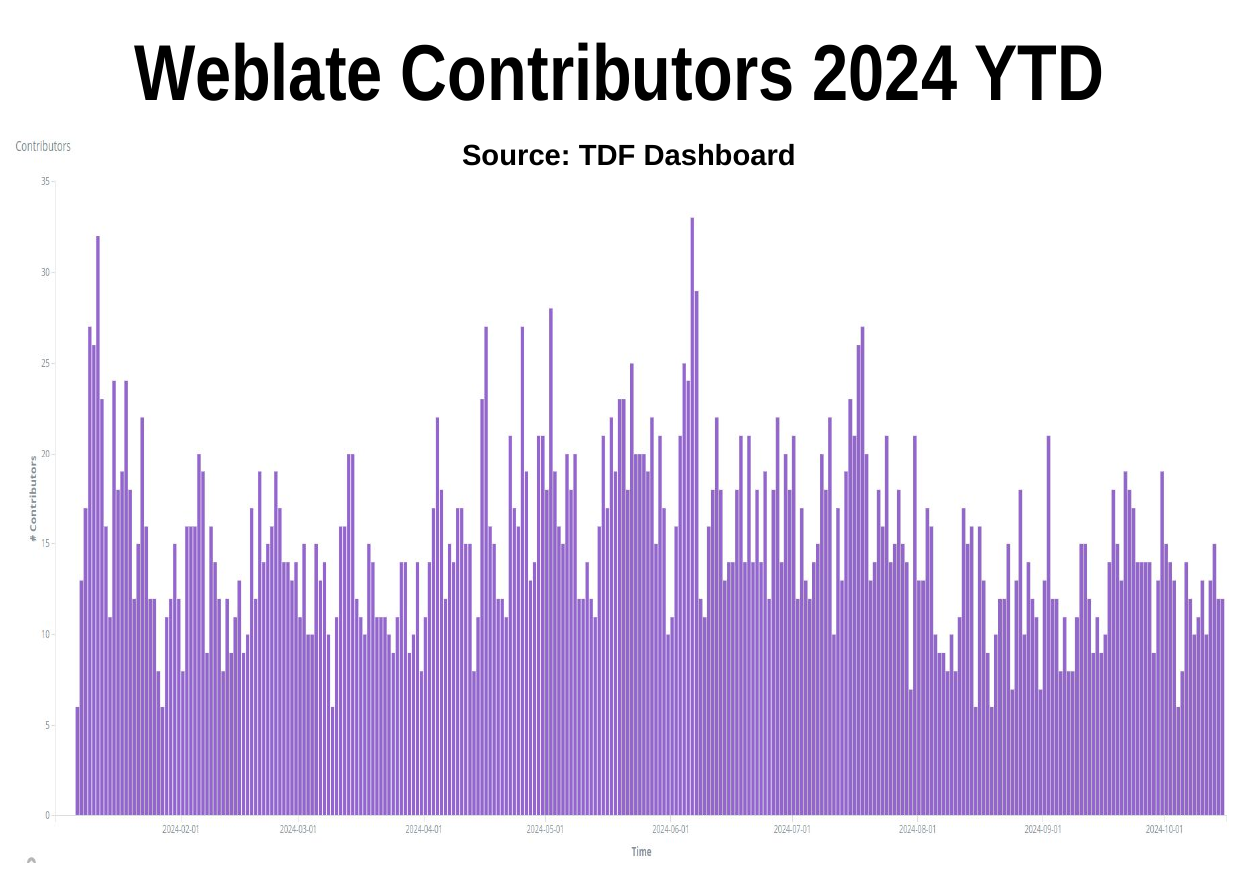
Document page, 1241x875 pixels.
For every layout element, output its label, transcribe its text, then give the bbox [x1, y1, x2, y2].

text_box Source: TDF Dashboard [447, 131, 812, 185]
title Weblate Contributors 2024 YTD [11, 12, 1229, 132]
picture [11, 132, 1229, 863]
